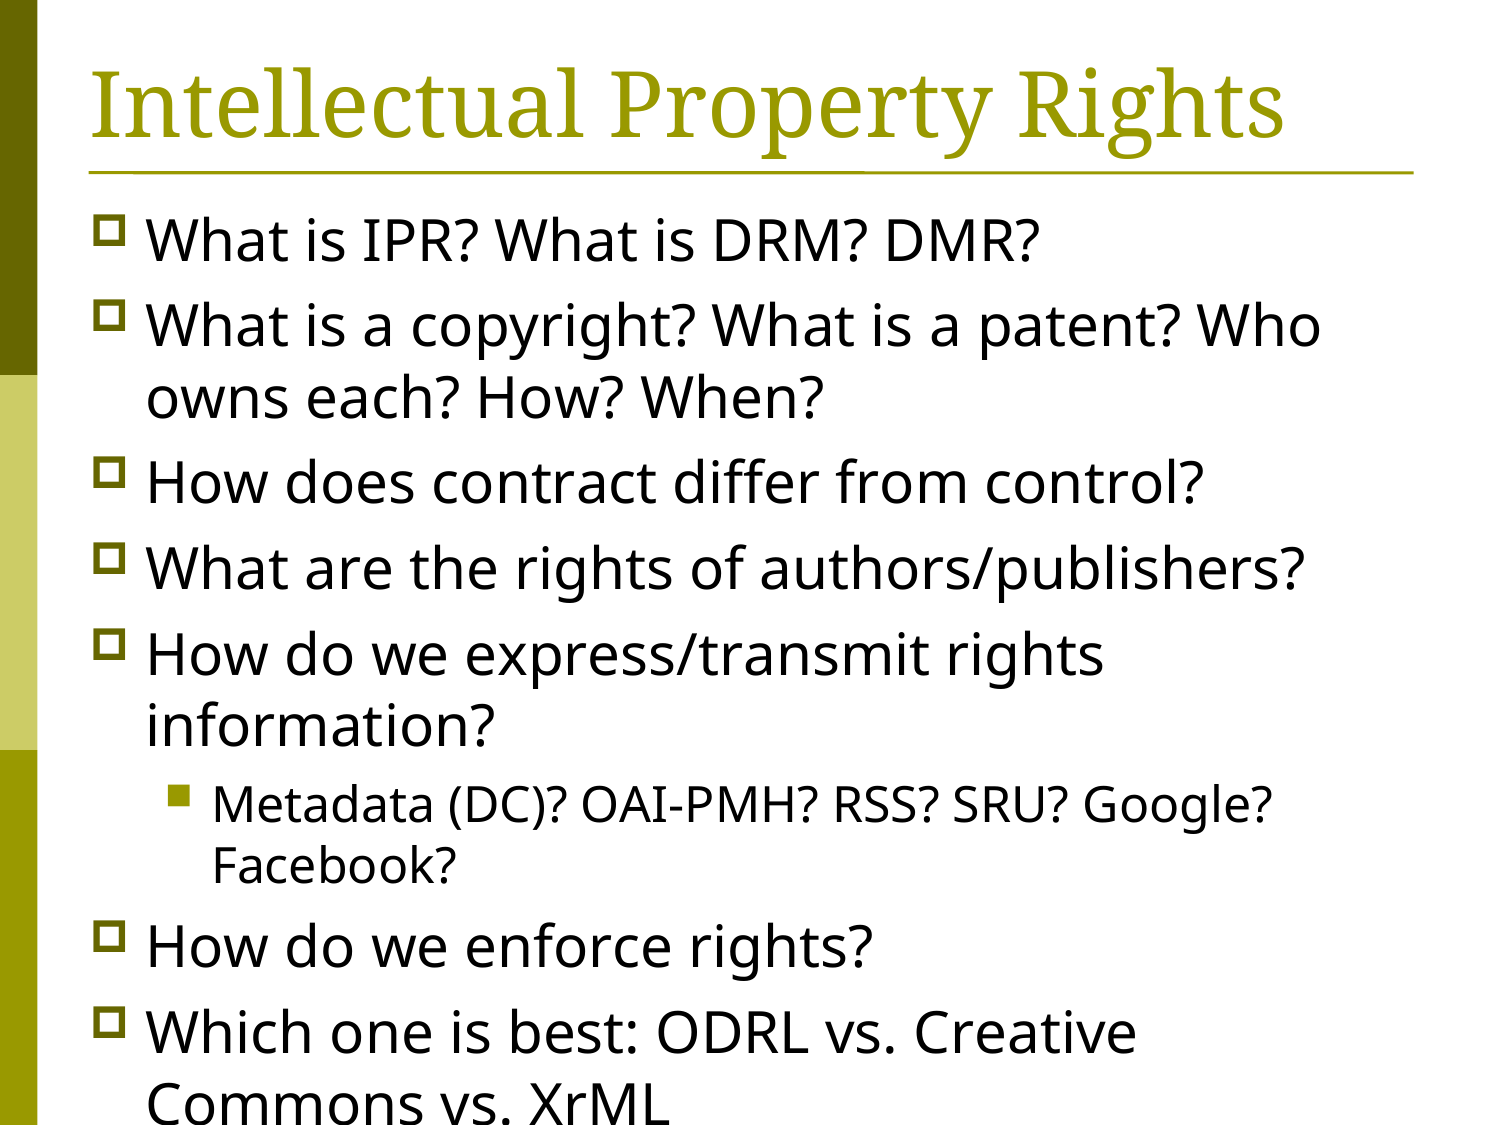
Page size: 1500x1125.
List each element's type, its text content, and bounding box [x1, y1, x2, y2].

title Intellectual Property Rights [75, 47, 1426, 173]
list What is IPR? What is DRM? DMR? What is a copyright? What is a patent? Who owns each? How? When? How does contract differ from control? What are the rights of authors/publishers? How do we express/transmit rights information? Metadata (DC)? OAI-PMH? RSS? SRU? Google? Facebook? How do we enforce rights? Which one is best: ODRL vs. Creative Commons vs. XrML [75, 196, 1426, 1071]
